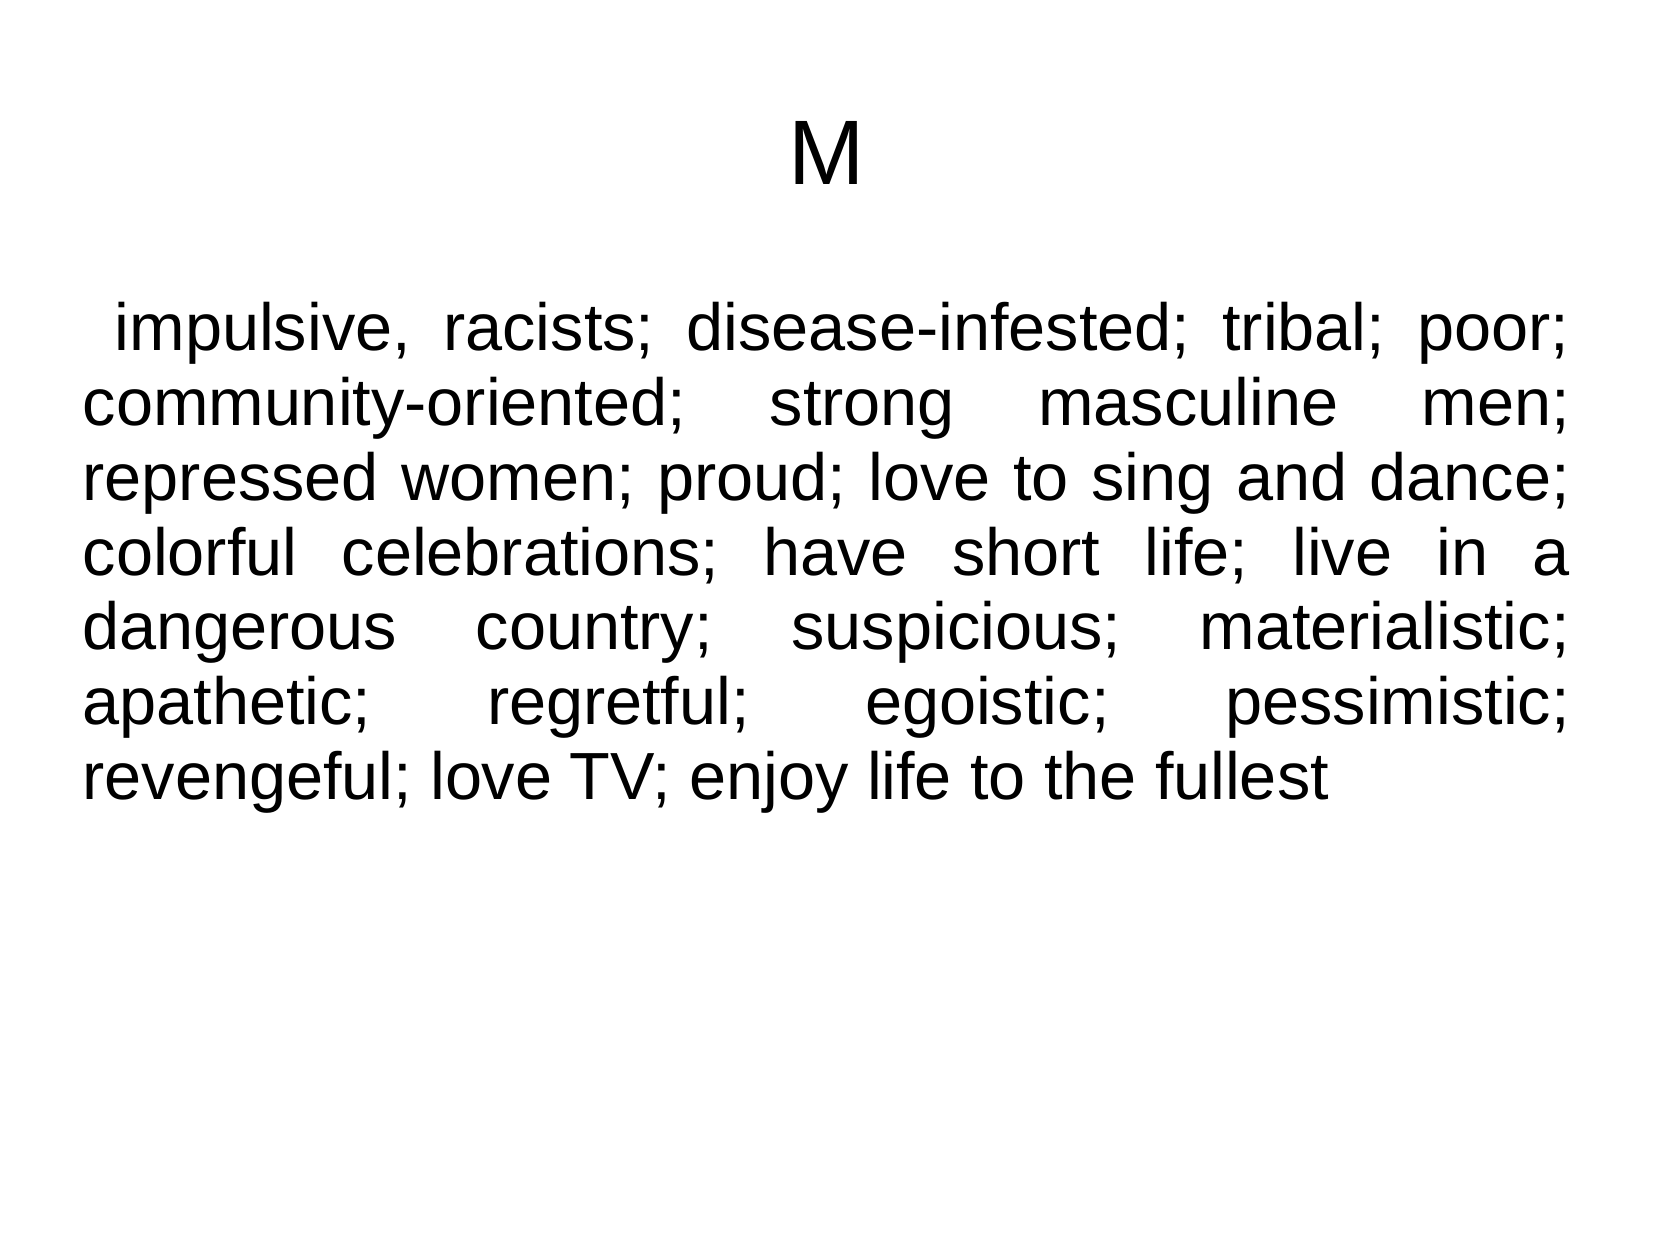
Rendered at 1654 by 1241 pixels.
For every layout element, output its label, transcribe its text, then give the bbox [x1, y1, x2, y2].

title M [82, 49, 1571, 257]
list impulsive, racists; disease-infested; tribal; poor; community-oriented; strong masculine men; repressed women; proud; love to sing and dance; colorful celebrations; have short life; live in a dangerous country; suspicious; materialistic; apathetic; regretful; egoistic; pessimistic; revengeful; love TV; enjoy life to the fullest [82, 290, 1571, 1109]
